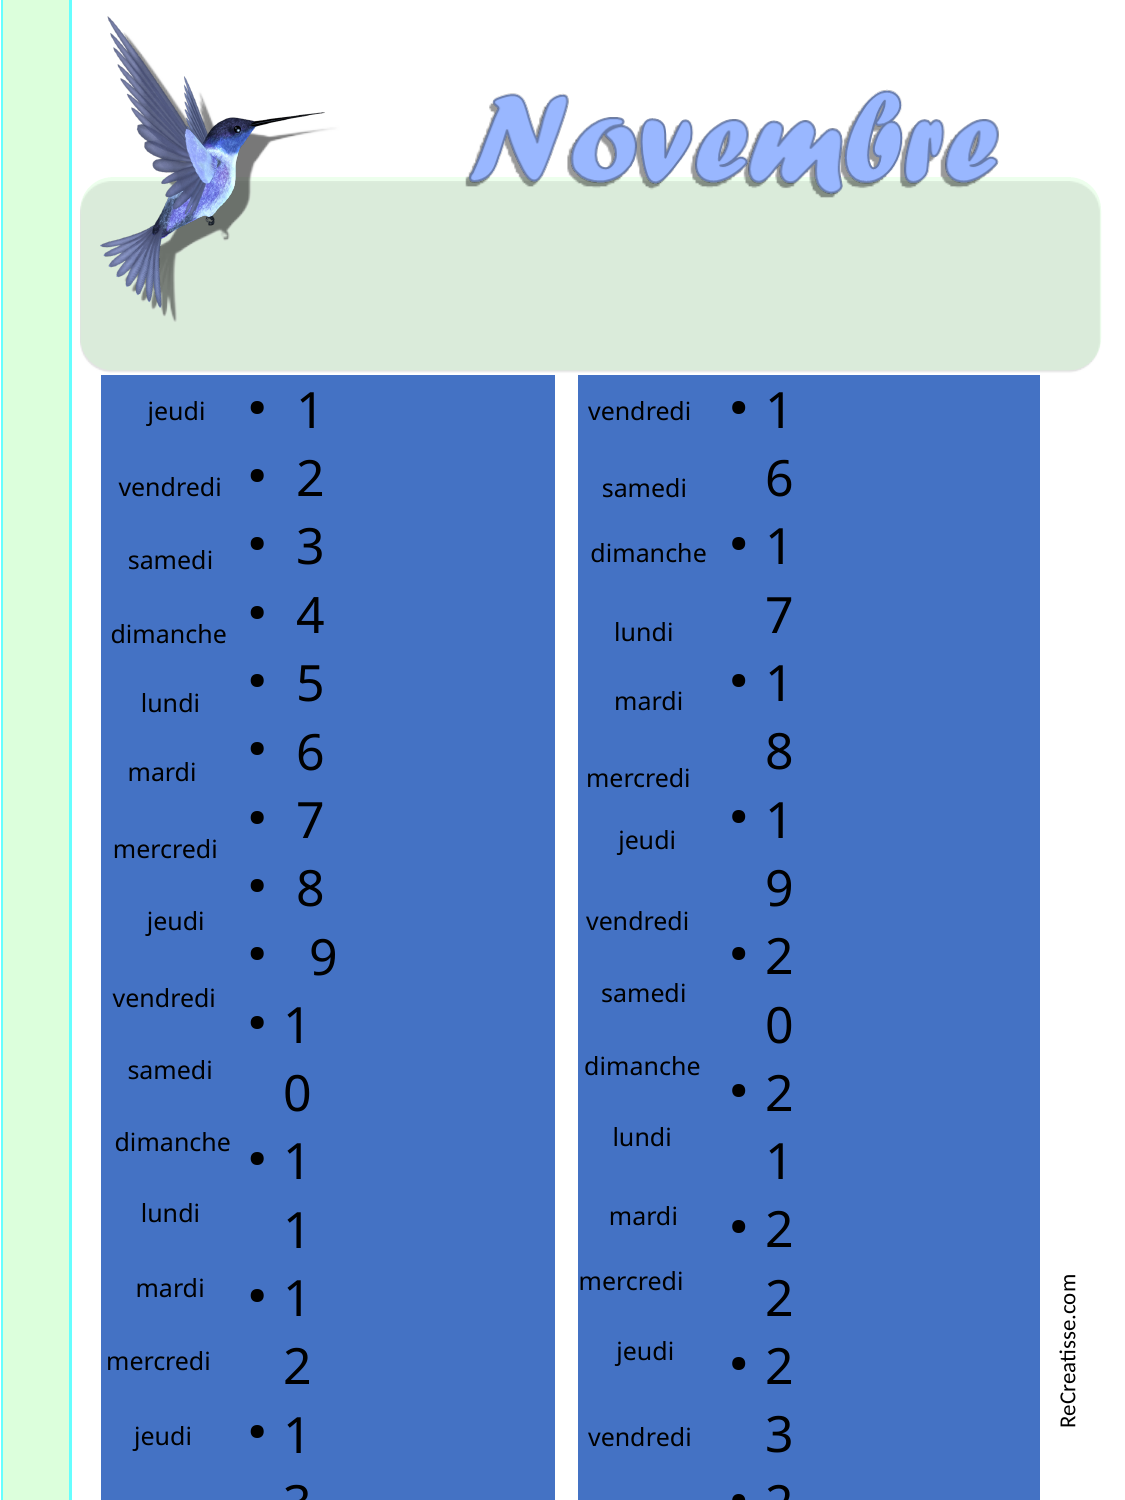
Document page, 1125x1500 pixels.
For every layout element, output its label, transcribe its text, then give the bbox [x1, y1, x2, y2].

table_cell [339, 853, 555, 921]
table_cell [578, 1331, 730, 1468]
text_box dimanche [575, 530, 722, 575]
table_cell [339, 921, 555, 990]
text_box samedi [587, 465, 702, 510]
text_box dimanche [569, 1043, 716, 1088]
table_cell 21 [730, 1058, 817, 1194]
text_box mercredi [564, 1258, 699, 1303]
table_cell [578, 1468, 730, 1500]
table_cell [817, 785, 1040, 921]
table_cell [817, 511, 1040, 648]
table_cell [339, 1400, 555, 1500]
text_box jeudi [132, 898, 220, 943]
table_cell 13 [248, 1400, 339, 1500]
table_cell [101, 717, 248, 785]
text_box mercredi [91, 1337, 226, 1382]
text_box [80, 177, 1102, 371]
table_cell 2 [248, 443, 339, 512]
table_cell 7 [248, 785, 339, 853]
table_cell 10 [248, 990, 339, 1126]
table_cell [578, 785, 730, 921]
table_cell [578, 511, 730, 648]
picture [453, 52, 1092, 219]
table_header [578, 375, 730, 511]
table_cell [339, 717, 555, 785]
text_box vendredi [571, 898, 705, 943]
table_cell 23 [730, 1331, 817, 1468]
table_cell 19 [730, 785, 817, 921]
text_box lundi [126, 680, 215, 725]
table_cell [101, 512, 248, 580]
table_cell 4 [248, 580, 339, 648]
table_cell [339, 443, 555, 512]
text_box lundi [599, 609, 689, 654]
table_cell [578, 921, 730, 1058]
table_cell [817, 648, 1040, 785]
table_cell [578, 1058, 730, 1194]
text_box lundi [126, 1190, 215, 1235]
table_cell [101, 580, 248, 648]
table_cell [101, 853, 248, 921]
table_cell [817, 1194, 1040, 1331]
table_header 1 [248, 375, 339, 443]
text_box jeudi [133, 388, 221, 433]
text_box dimanche [96, 611, 242, 657]
text_box samedi [113, 537, 229, 582]
text_box vendredi [573, 1414, 707, 1459]
table_cell [817, 1468, 1040, 1500]
table_cell 3 [248, 512, 339, 580]
table_header 16 [730, 375, 817, 511]
table_cell [101, 1400, 248, 1500]
text_box mercredi [571, 755, 706, 800]
table_cell [339, 1263, 555, 1400]
table_cell 18 [730, 648, 817, 785]
text_box mardi [112, 749, 212, 794]
table_cell 22 [730, 1194, 817, 1331]
text_box mardi [599, 678, 699, 723]
table_cell [101, 443, 248, 512]
text_box vendredi [573, 388, 707, 433]
table_cell [578, 648, 730, 785]
table_cell 24 [730, 1468, 817, 1500]
table_cell [101, 921, 248, 990]
table_cell [339, 512, 555, 580]
table_cell [339, 580, 555, 648]
table_cell [101, 990, 248, 1126]
table_cell 5 [248, 648, 339, 717]
text_box mardi [594, 1193, 693, 1238]
table_cell 6 [248, 717, 339, 785]
table_cell 9 [248, 921, 339, 990]
text_box dimanche [100, 1119, 246, 1164]
text_box ReCreatisse.com [1045, 1259, 1088, 1443]
table_cell [817, 1058, 1040, 1194]
text_box vendredi [98, 975, 231, 1020]
table_cell [578, 1194, 730, 1331]
table_cell [339, 1126, 555, 1263]
table_cell [101, 648, 248, 717]
table_header [817, 375, 1040, 511]
text_box vendredi [104, 464, 237, 509]
text_box jeudi [602, 1328, 690, 1373]
table_cell 12 [248, 1263, 339, 1400]
text_box samedi [113, 1047, 228, 1092]
table_cell [339, 785, 555, 853]
table_cell [101, 785, 248, 853]
table_cell [101, 1126, 248, 1263]
table_cell [817, 921, 1040, 1058]
text_box jeudi [603, 818, 692, 863]
text_box jeudi [119, 1412, 207, 1458]
table_cell 8 [248, 853, 339, 921]
table_header [339, 375, 555, 443]
table_cell 11 [248, 1126, 339, 1263]
table_cell [339, 990, 555, 1126]
text_box samedi [586, 970, 702, 1015]
picture [100, 16, 325, 308]
table_header [101, 375, 248, 443]
text_box mercredi [98, 826, 233, 871]
table_cell [817, 1331, 1040, 1468]
text_box [2, 0, 71, 1500]
text_box lundi [597, 1114, 687, 1159]
table_cell [339, 648, 555, 717]
text_box mardi [121, 1265, 220, 1310]
table_cell 20 [730, 921, 817, 1058]
table_cell 17 [730, 511, 817, 648]
table_cell [101, 1263, 248, 1400]
